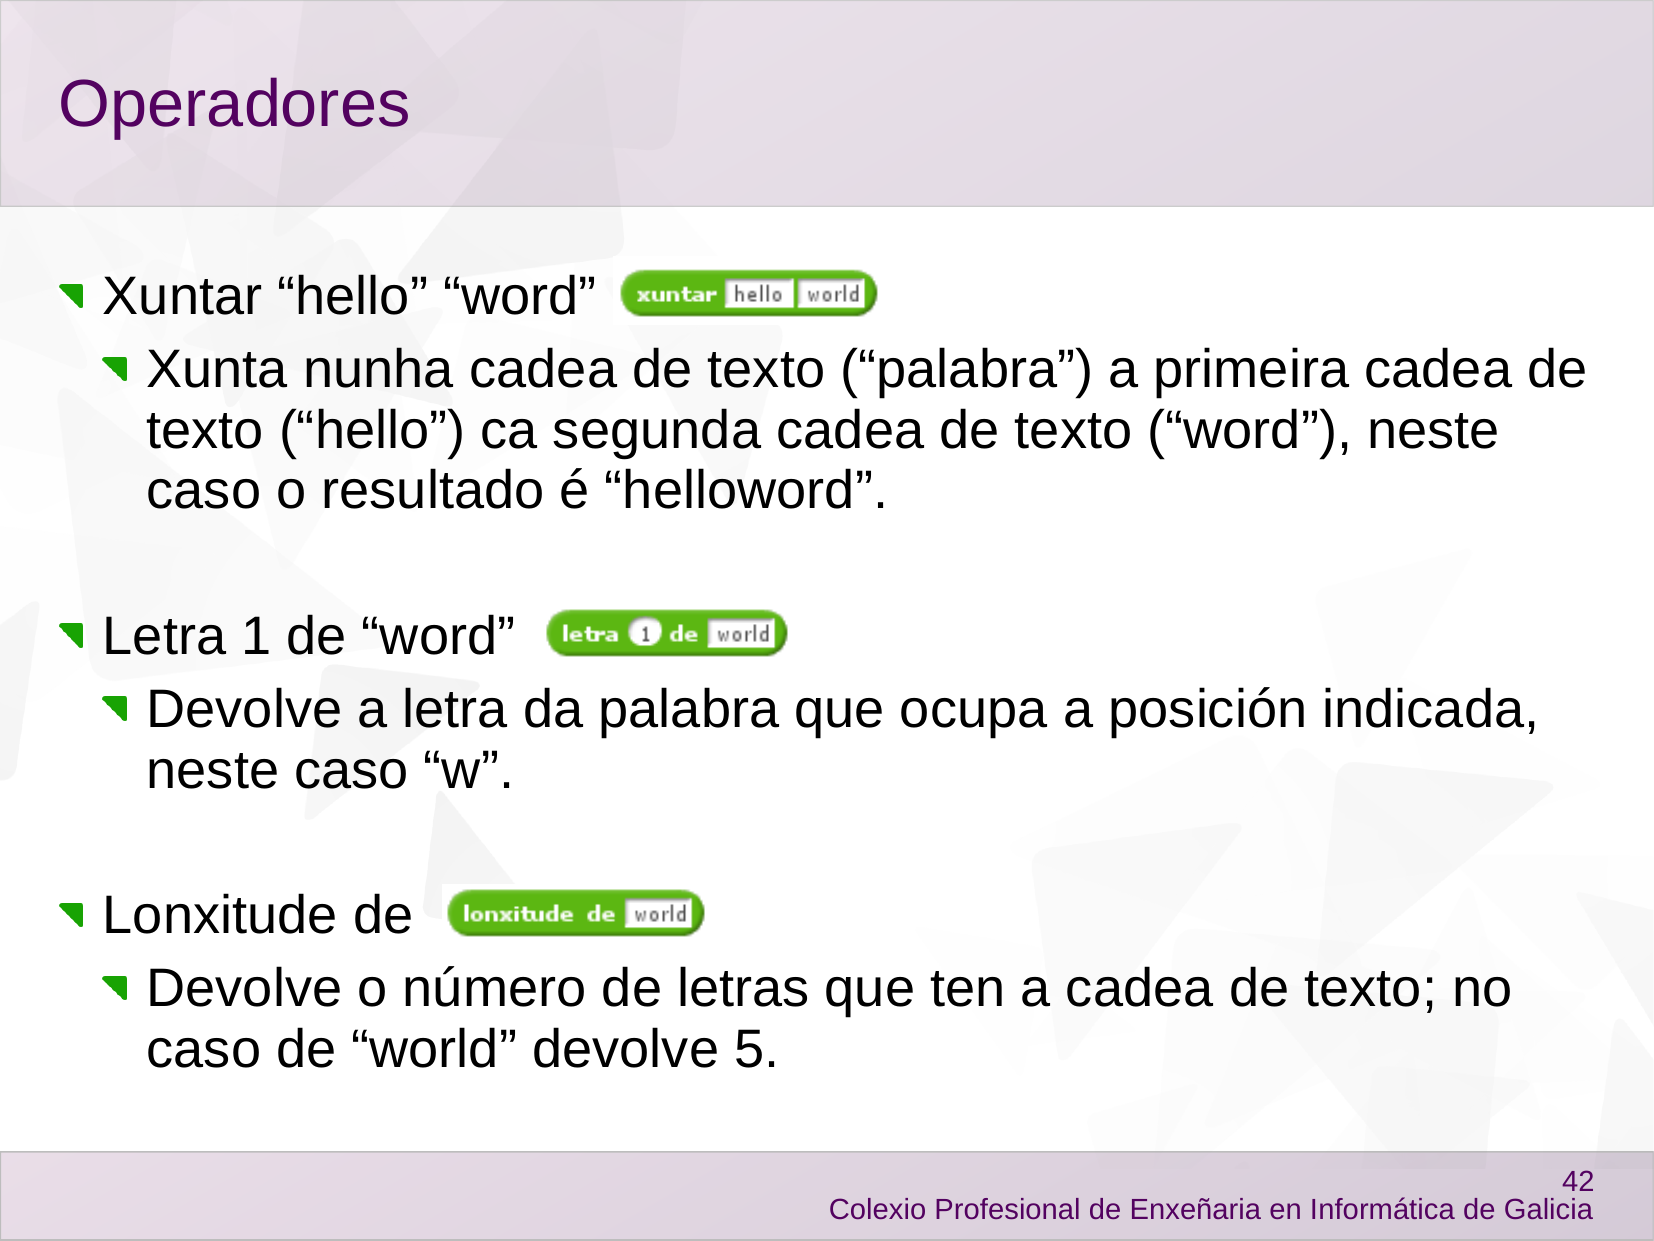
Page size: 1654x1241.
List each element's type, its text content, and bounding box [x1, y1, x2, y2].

title Operadores [59, 29, 1595, 178]
picture [442, 884, 709, 945]
picture [915, 548, 1654, 1169]
picture [0, 0, 886, 931]
list Xuntar “hello” “word” Xunta nunha cadea de texto (“palabra”) a primeira cadea de texto (“hello”) ca segunda cadea de texto (“word”), neste caso o resultado é “helloword”. Letra 1 de “word” Devolve a letra da palabra que ocupa a posición indicada, neste caso “w”. Lonxitude de Devolve o número de letras que ten a cadea de texto; no caso de “world” devolve 5. [59, 265, 1595, 1082]
picture [543, 602, 792, 665]
